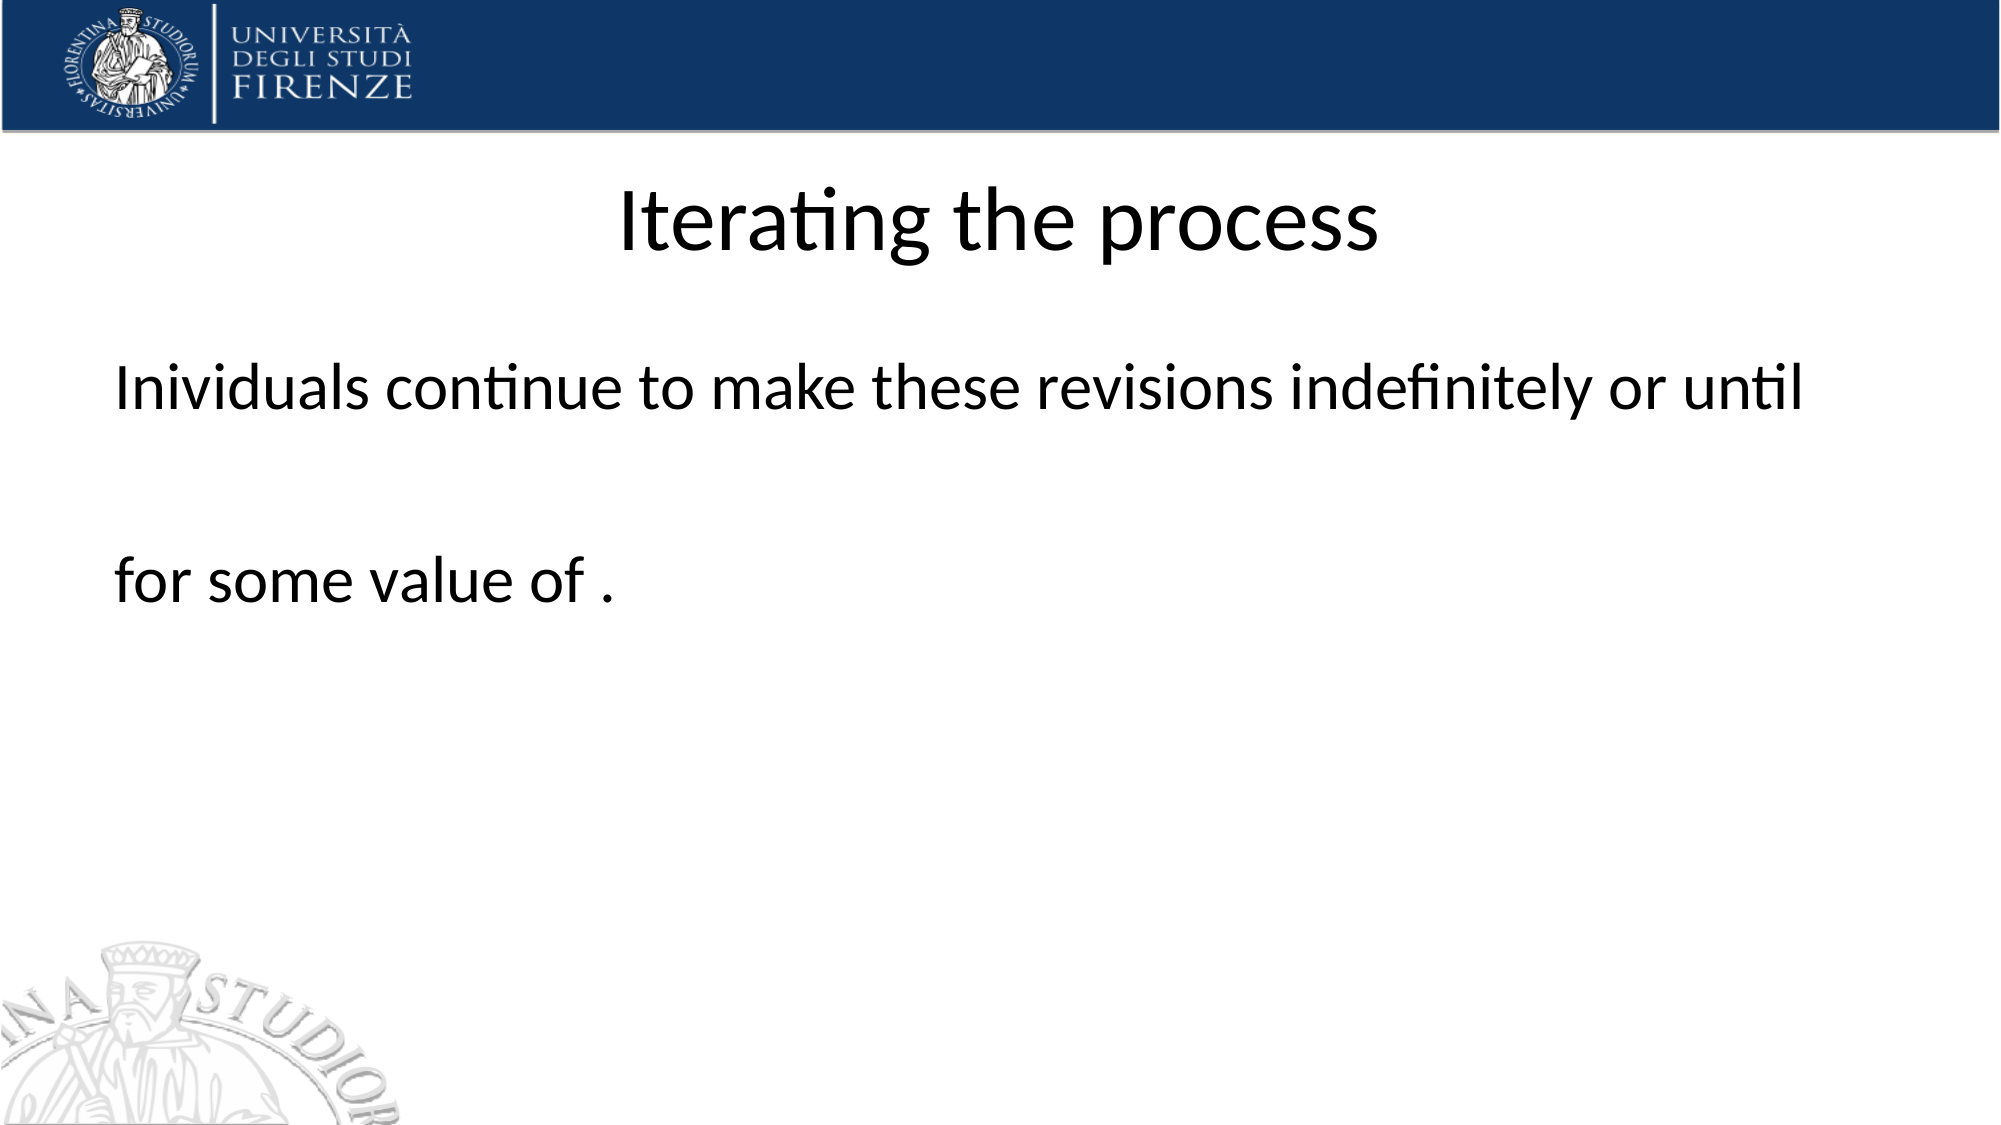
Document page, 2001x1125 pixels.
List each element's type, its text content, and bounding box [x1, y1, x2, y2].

title Iterating the process [99, 120, 1900, 308]
list Inividuals continue to make these revisions indefinitely or until for some value of . [99, 334, 1900, 1005]
